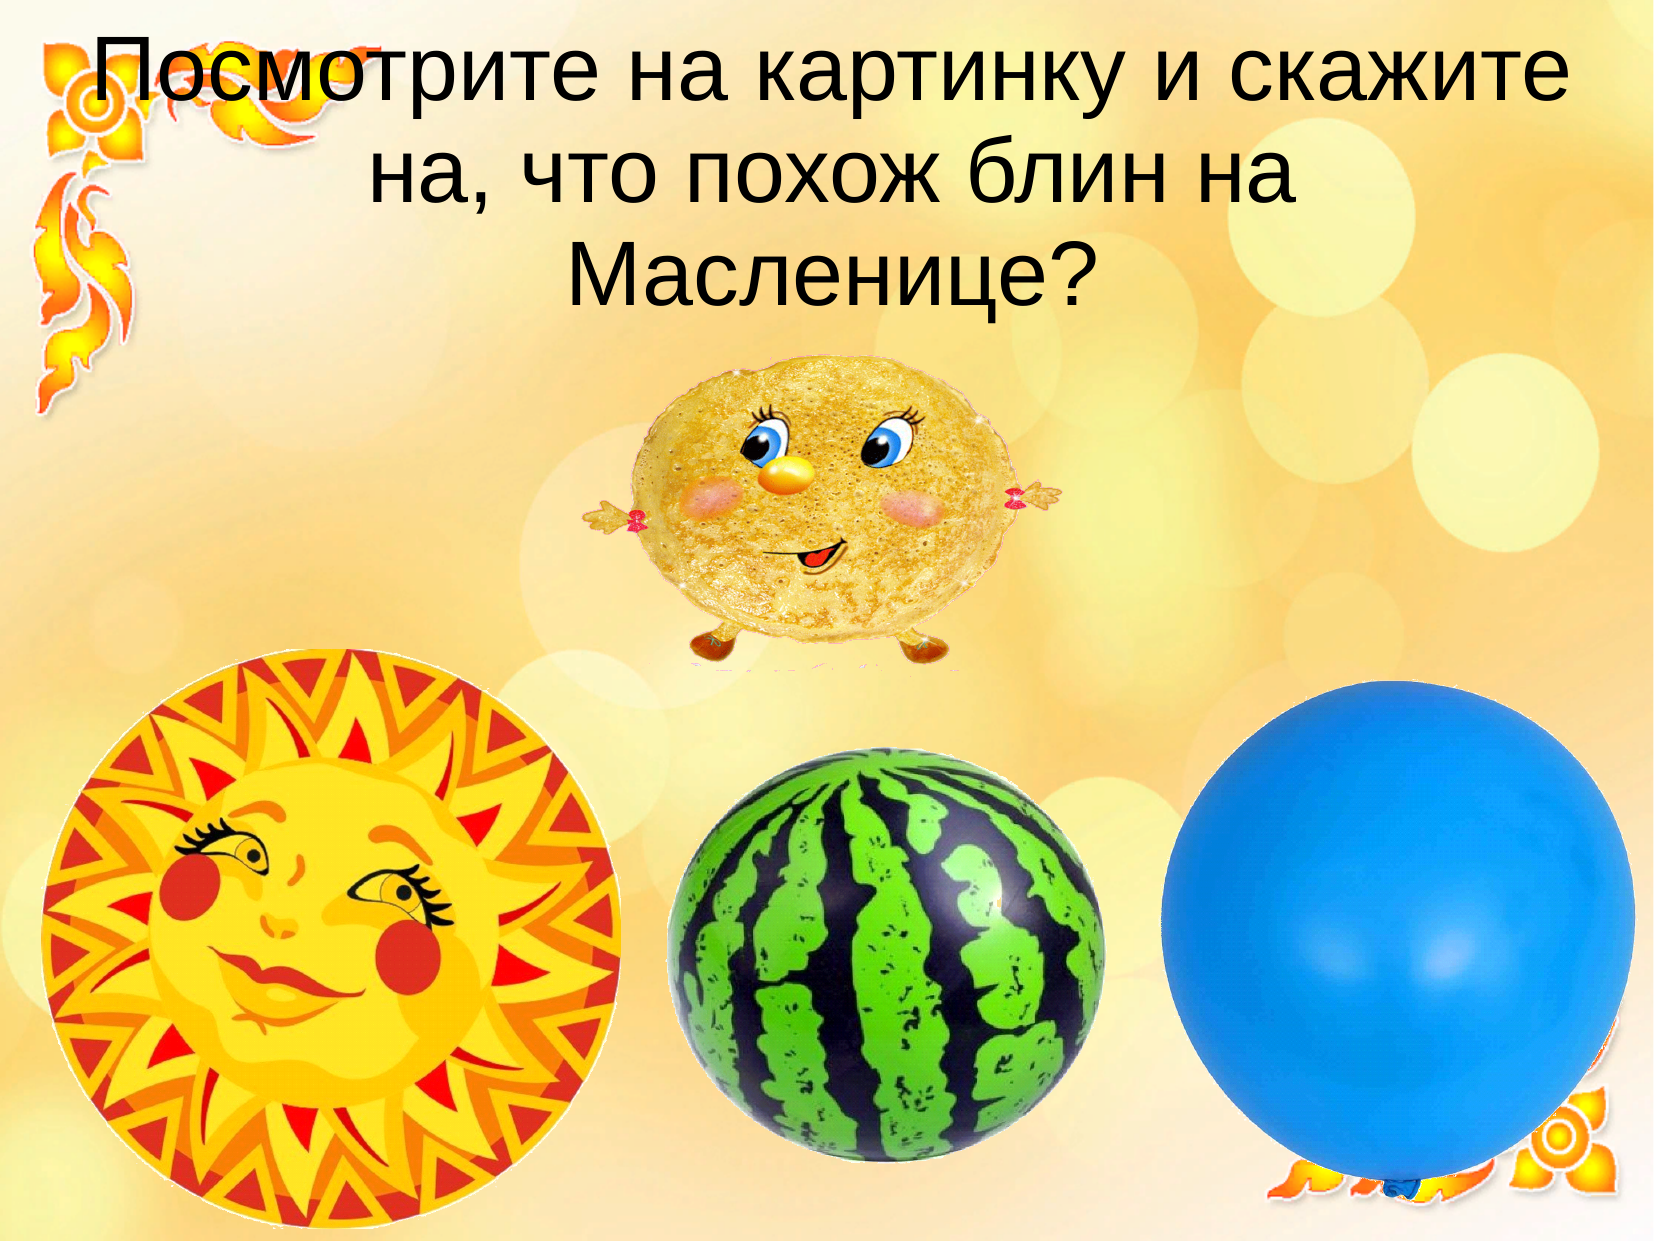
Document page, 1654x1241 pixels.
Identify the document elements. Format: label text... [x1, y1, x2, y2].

picture [0, 0, 1654, 1241]
title Посмотрите на картинку и скажите на, что похож блин на Масленице? [88, 17, 1577, 325]
